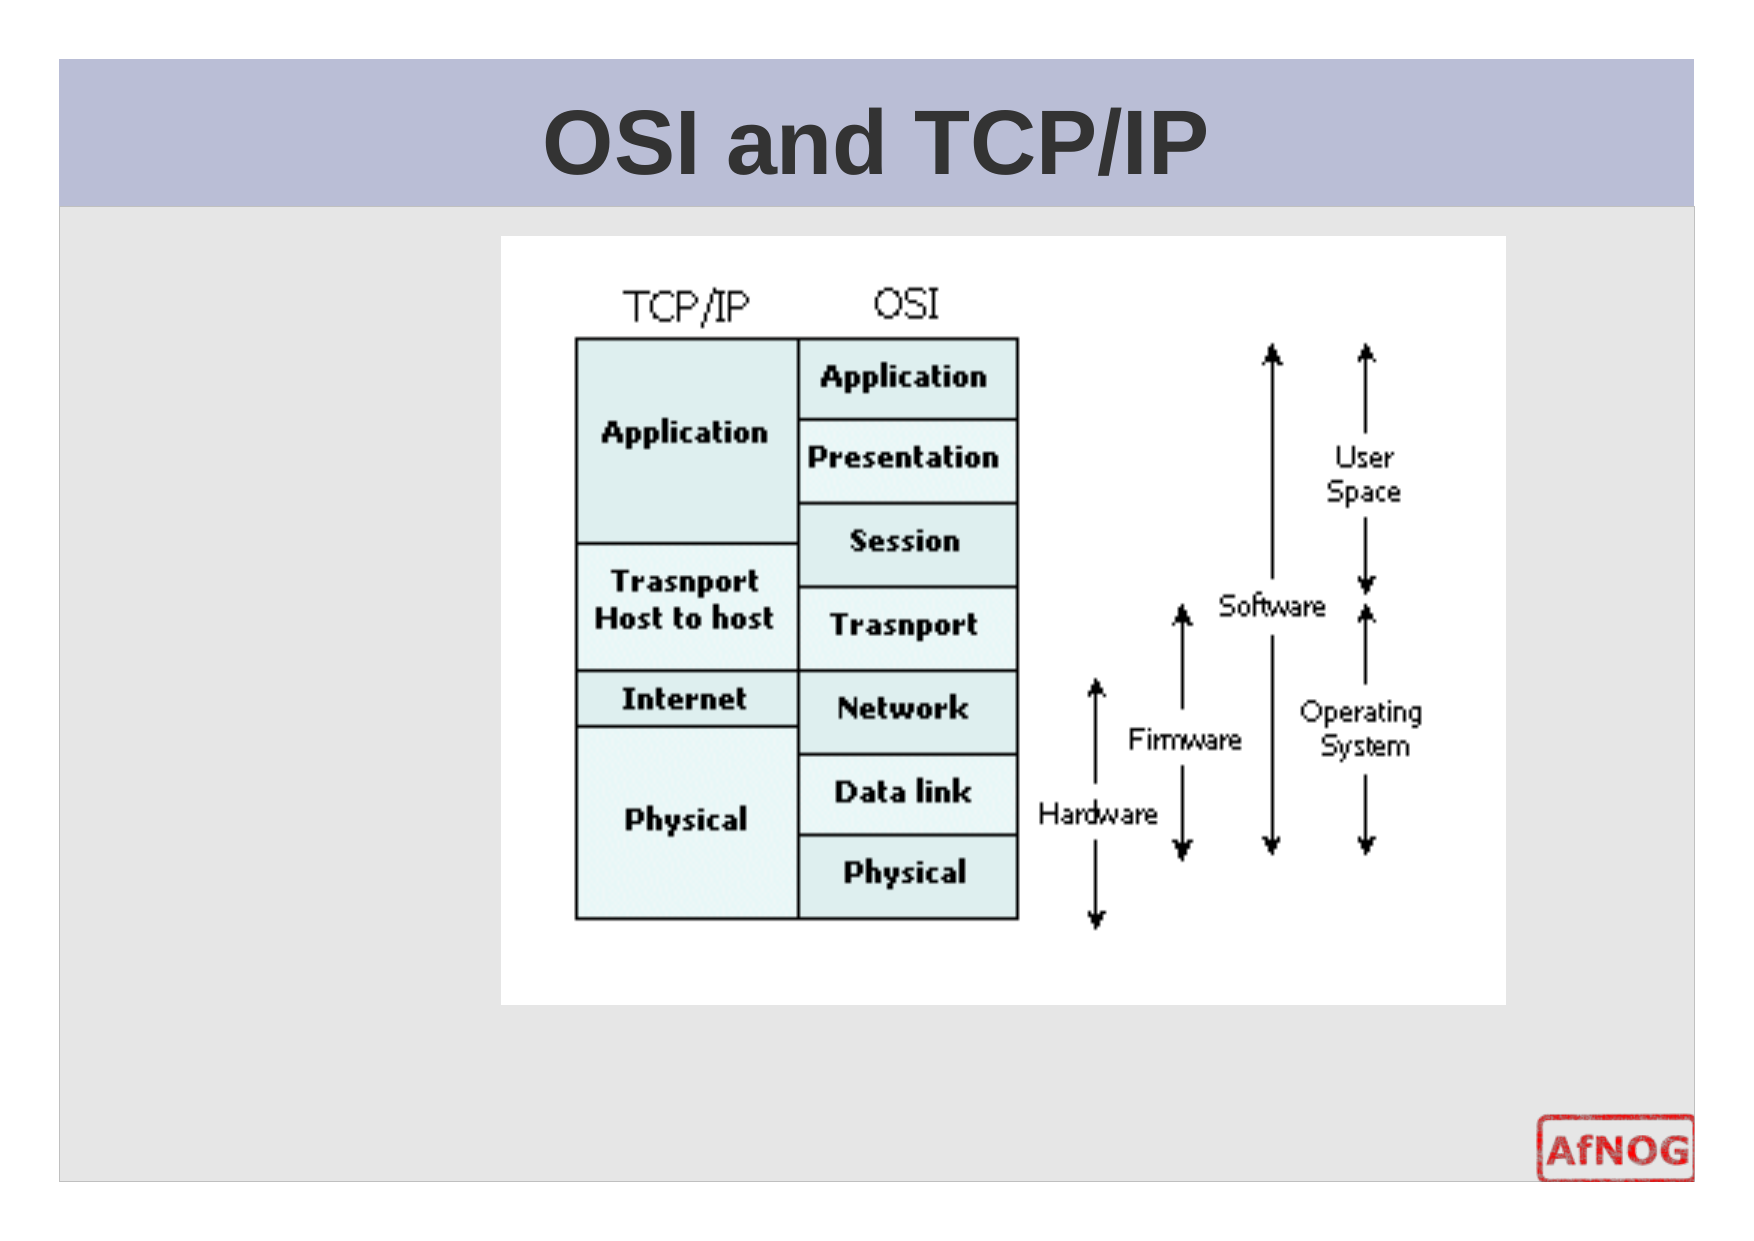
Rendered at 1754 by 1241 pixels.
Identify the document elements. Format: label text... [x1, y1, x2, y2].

picture [1535, 1112, 1695, 1182]
picture [501, 237, 1506, 1005]
title OSI and TCP/IP [59, 48, 1695, 237]
